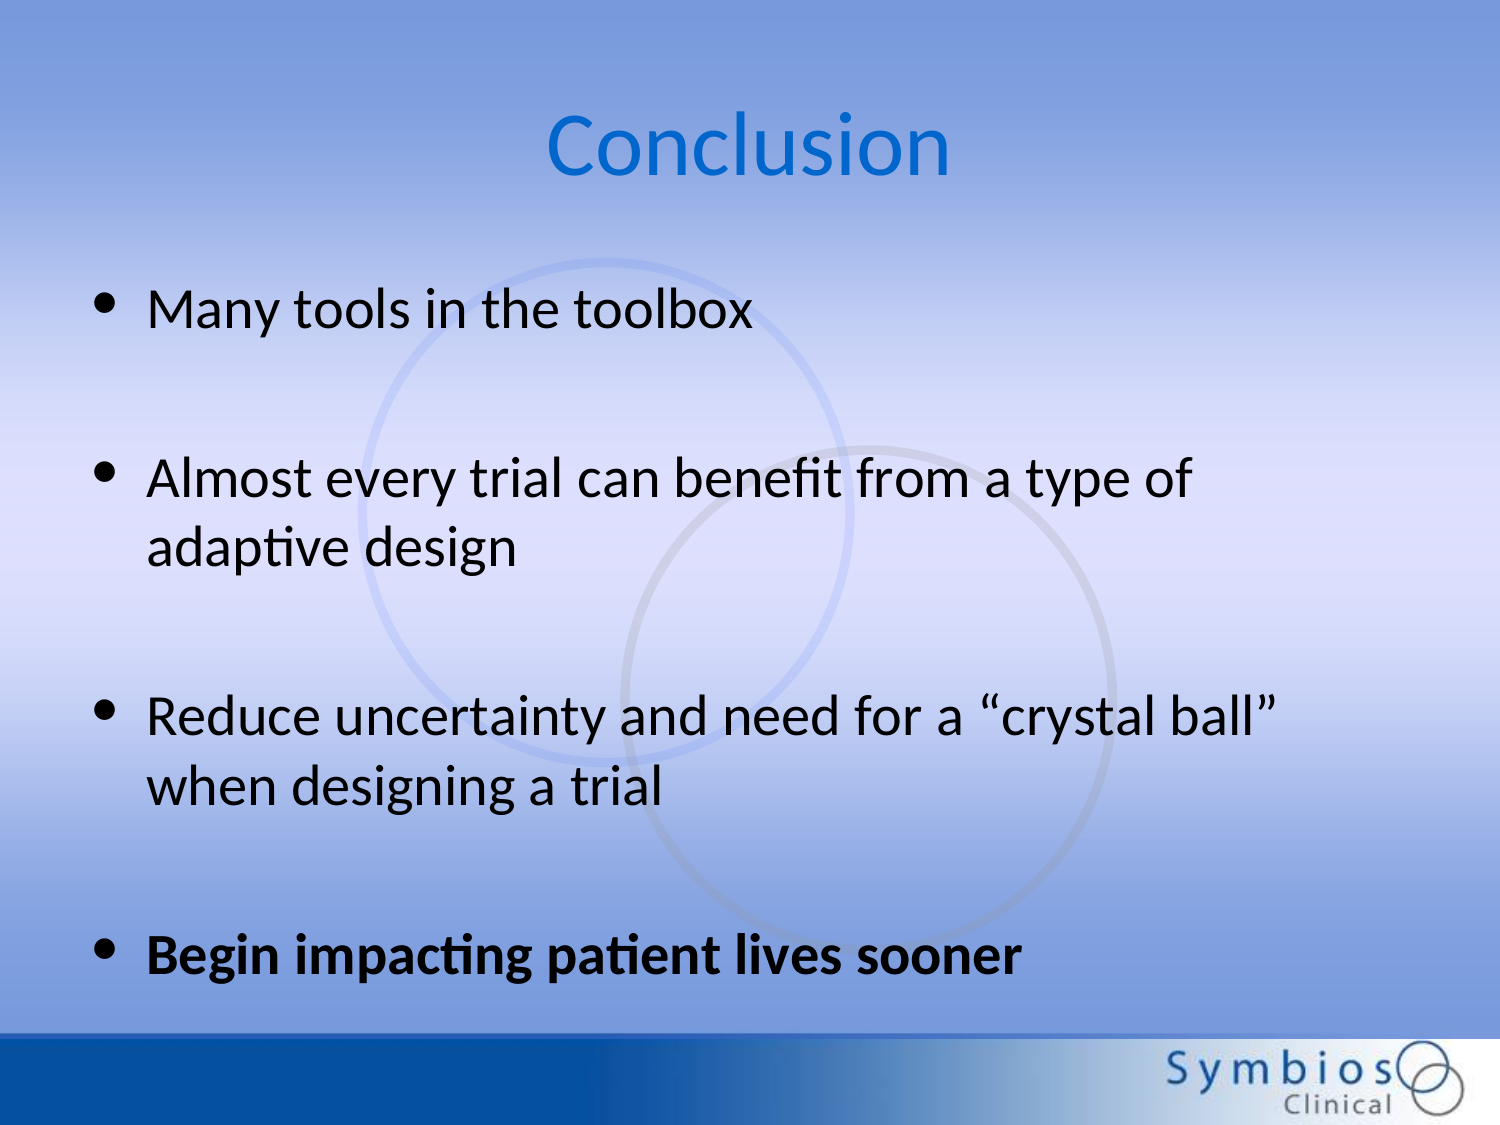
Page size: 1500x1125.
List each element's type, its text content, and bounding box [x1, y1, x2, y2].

picture [0, 0, 1500, 1125]
title Conclusion [75, 45, 1426, 233]
list Many tools in the toolbox Almost every trial can benefit from a type of adaptive design Reduce uncertainty and need for a “crystal ball” when designing a trial Begin impacting patient lives sooner [75, 262, 1426, 1125]
